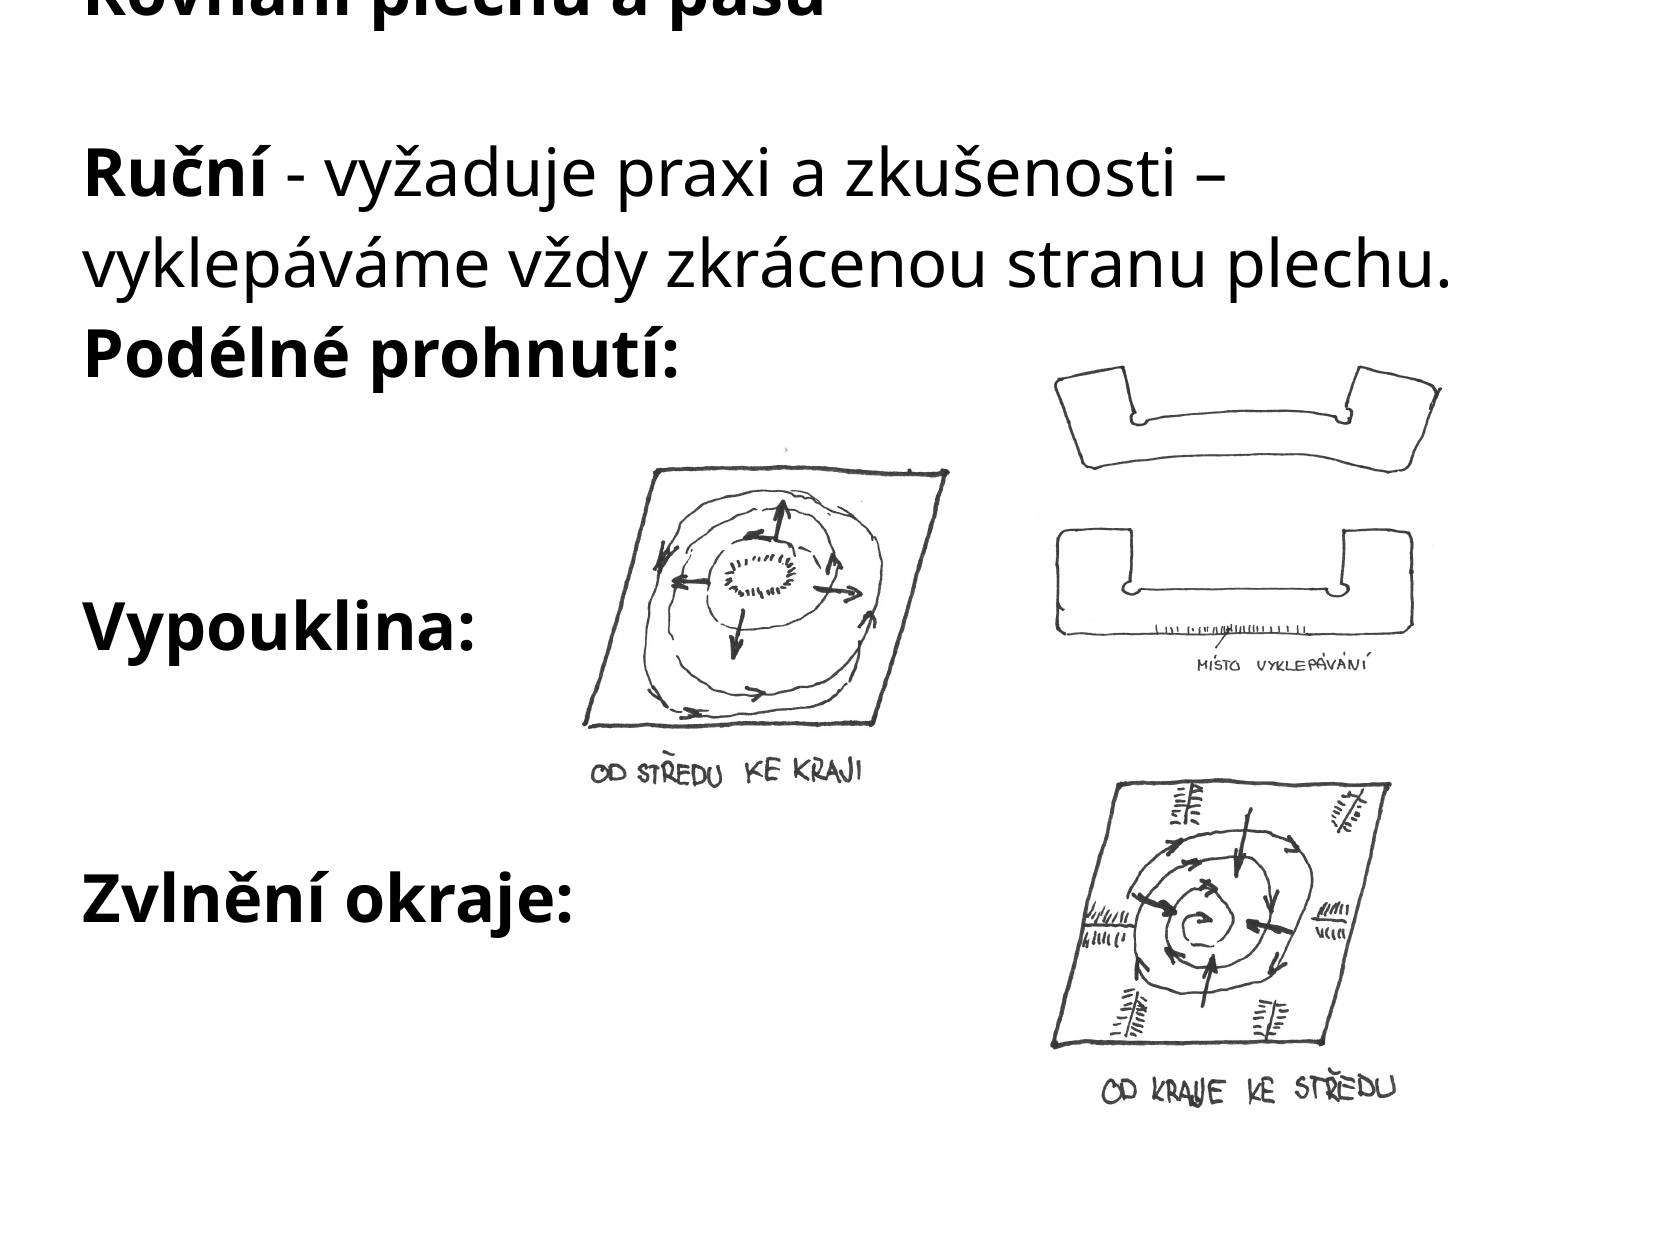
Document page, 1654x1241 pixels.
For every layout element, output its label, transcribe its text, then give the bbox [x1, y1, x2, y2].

picture [1033, 354, 1452, 680]
picture [1033, 748, 1416, 1123]
picture [561, 446, 973, 798]
subtitle Rovnání plechů a pásů Ruční - vyžaduje praxi a zkušenosti – vyklepáváme vždy zkrácenou stranu plechu. Podélné prohnutí: Vypouklina: Zvlnění okraje: [82, 36, 1571, 1122]
